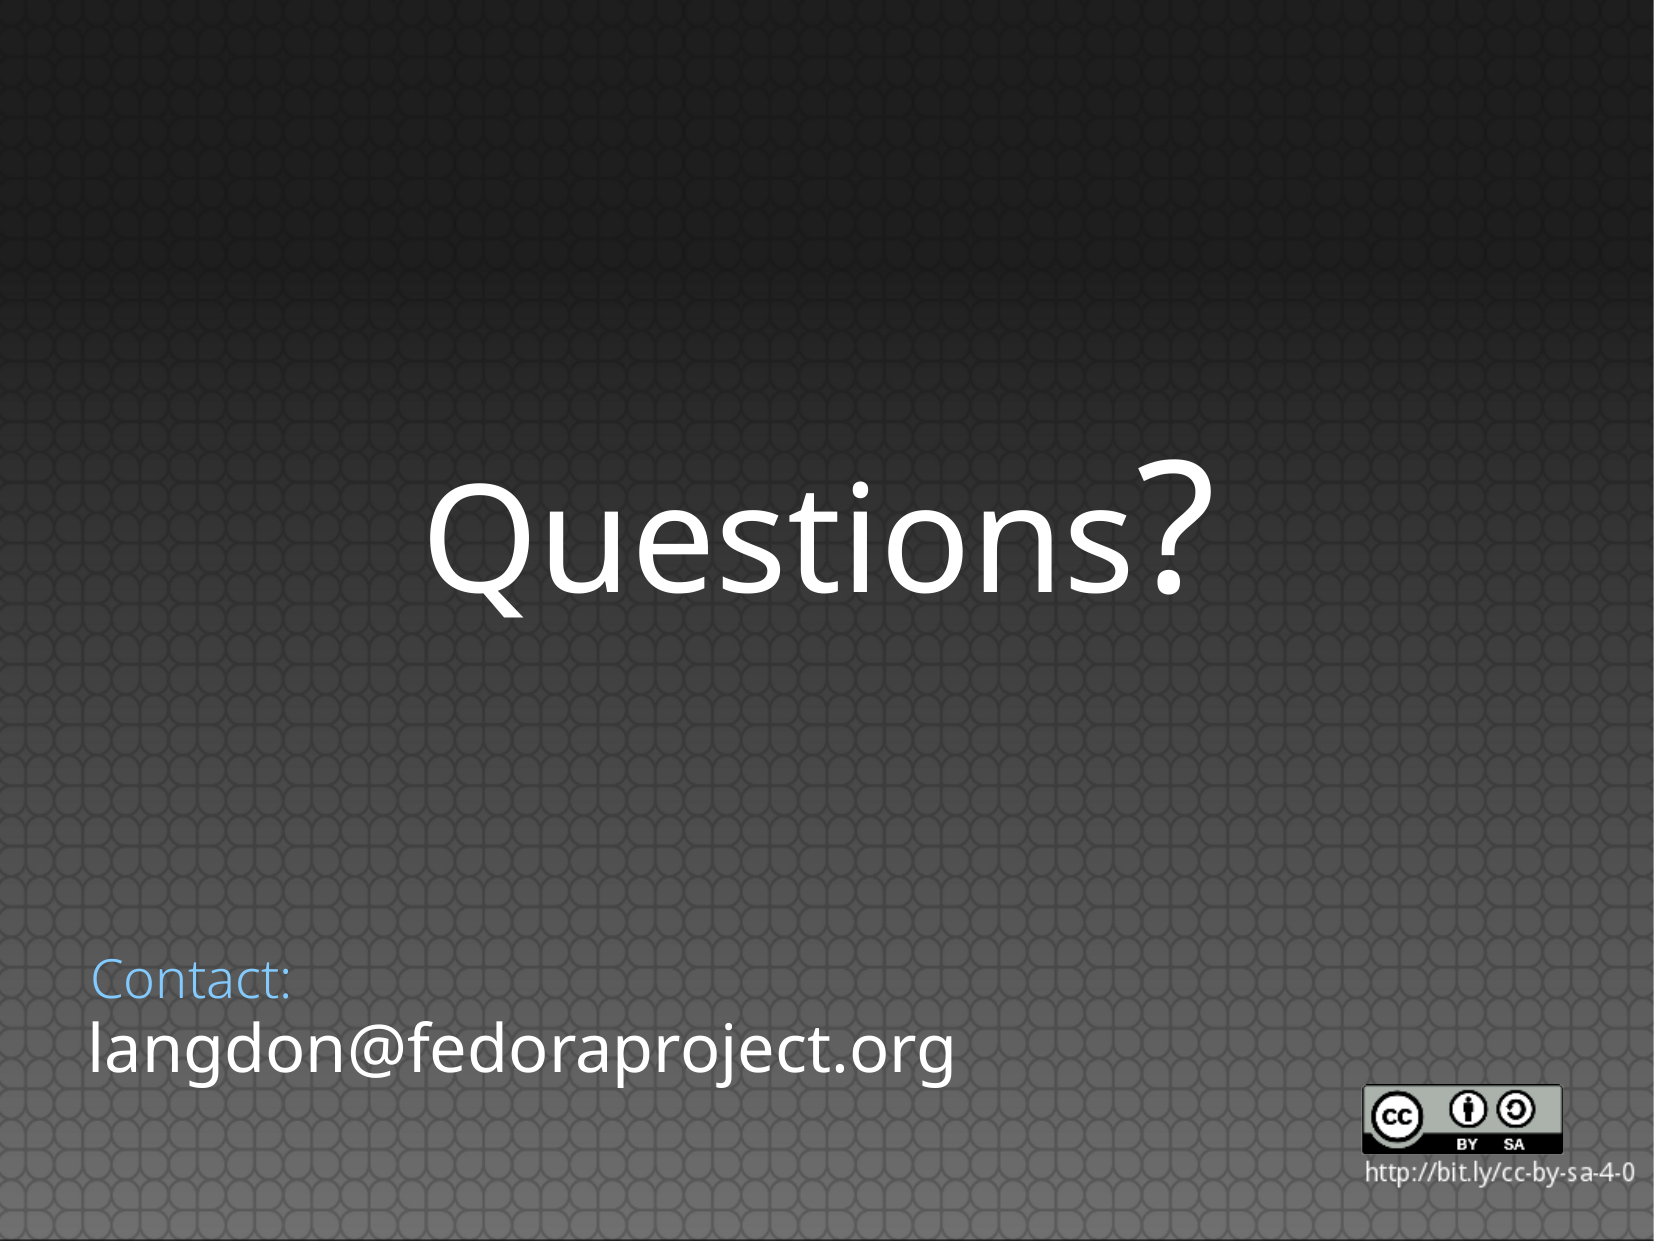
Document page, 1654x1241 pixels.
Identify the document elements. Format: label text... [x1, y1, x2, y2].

text_box langdon@fedoraproject.org [72, 993, 1179, 1084]
text_box Contact: [75, 933, 430, 1010]
picture [0, 0, 1654, 1241]
title Questions? [30, 418, 1606, 624]
